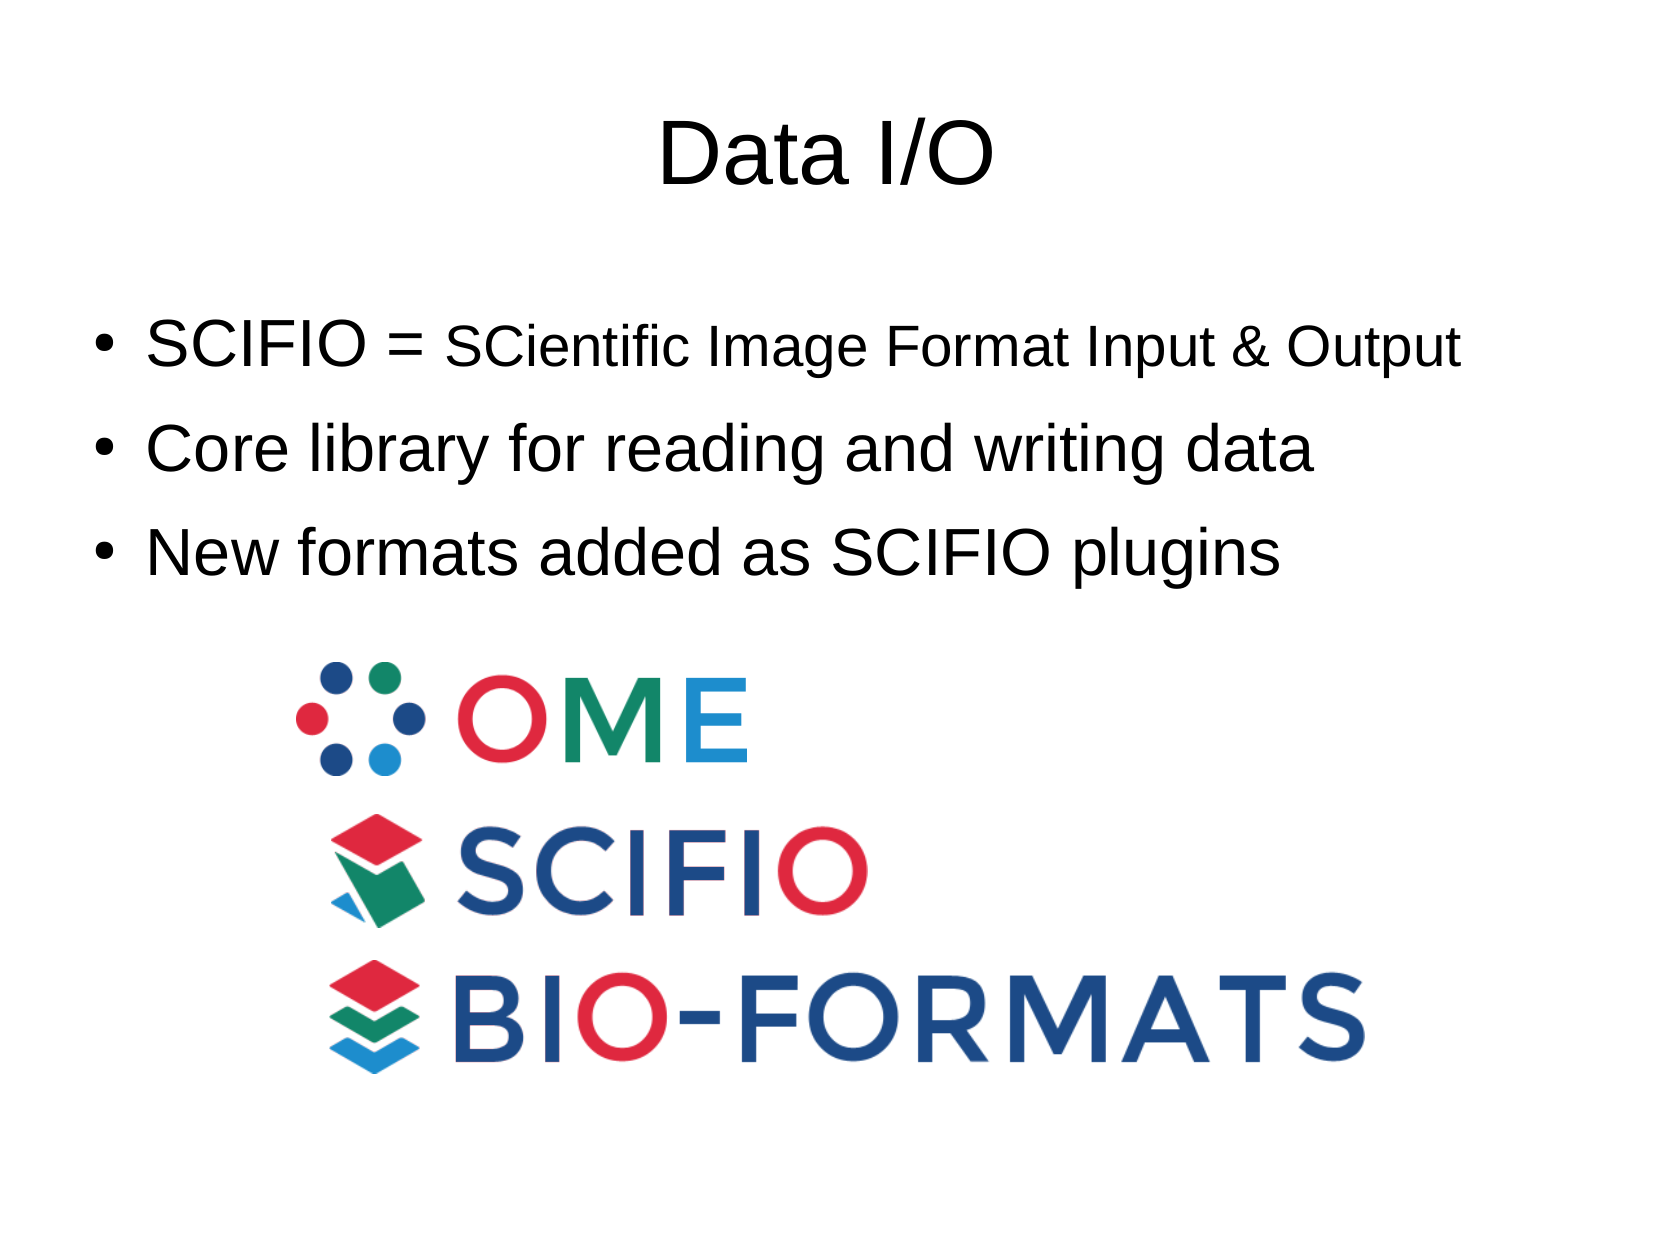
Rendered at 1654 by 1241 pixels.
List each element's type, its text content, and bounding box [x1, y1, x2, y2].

title Data I/O [82, 49, 1571, 257]
picture [331, 814, 868, 928]
list SCIFIO = SCientific Image Format Input & Output Core library for reading and writing data New formats added as SCIFIO plugins [75, 306, 1564, 1126]
picture [329, 960, 1365, 1074]
picture [296, 662, 747, 776]
